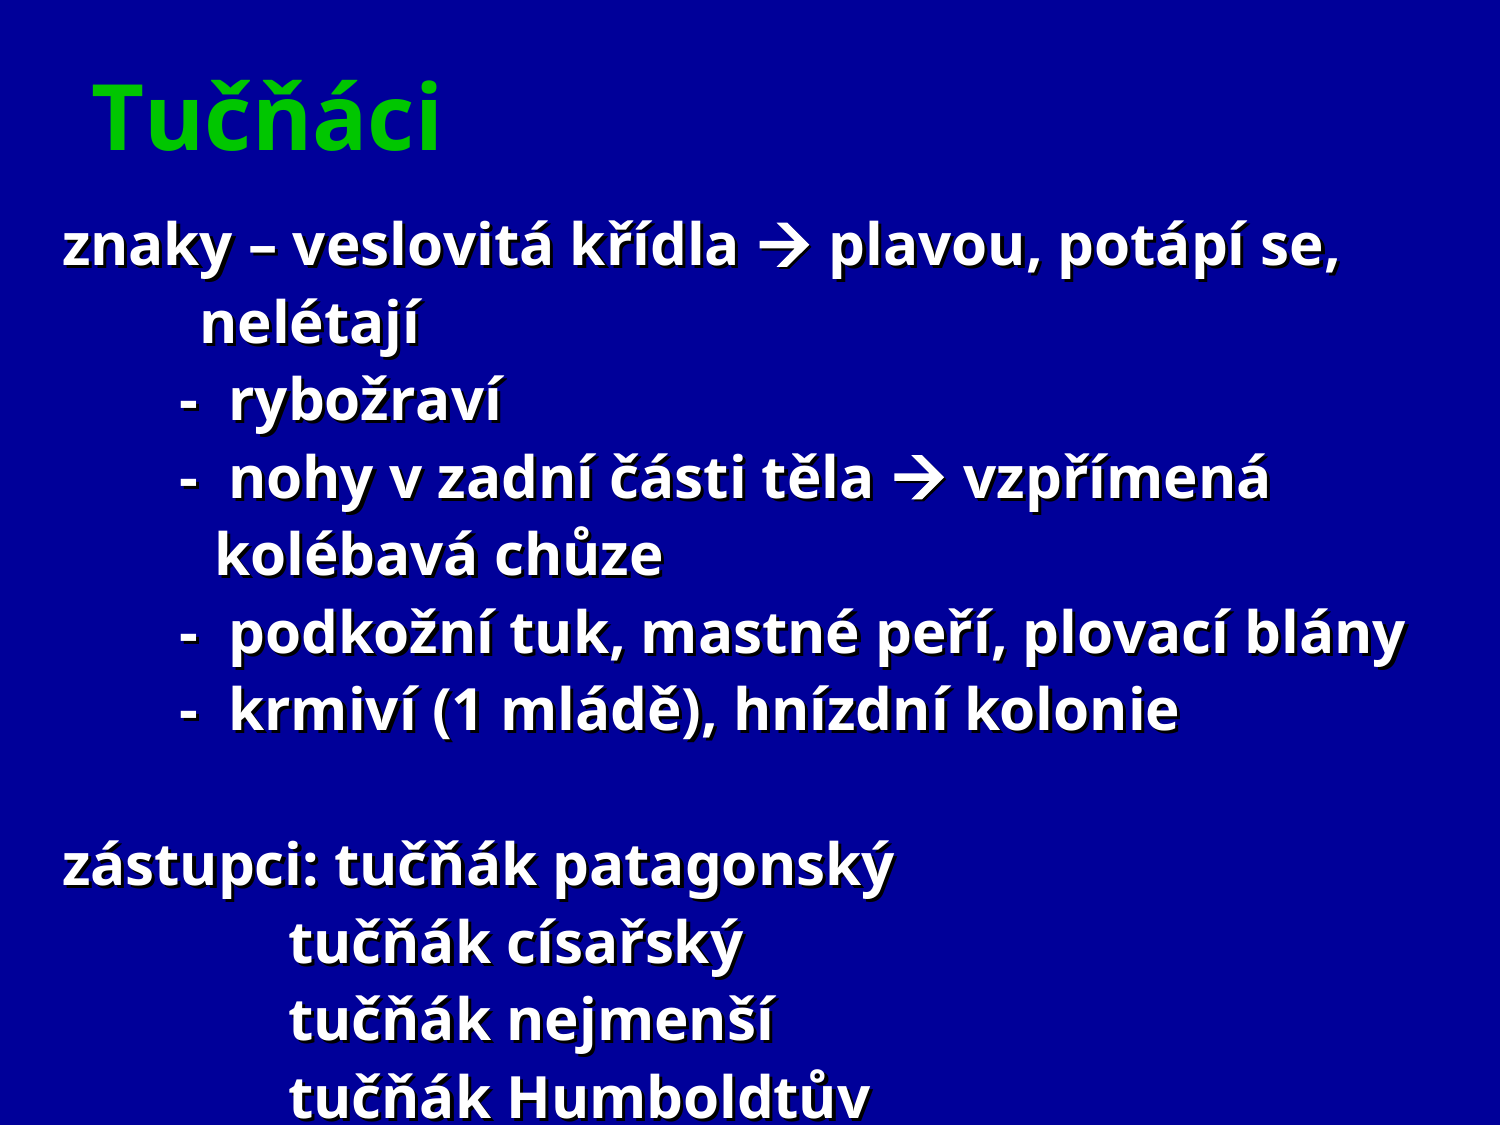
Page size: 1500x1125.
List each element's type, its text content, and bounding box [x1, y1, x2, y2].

list znaky – veslovitá křídla  plavou, potápí se, nelétají - rybožraví - nohy v zadní části těla  vzpřímená kolébavá chůze - podkožní tuk, mastné peří, plovací blány - krmiví (1 mládě), hnízdní kolonie zástupci: tučňák patagonský tučňák císařský tučňák nejmenší tučňák Humboldtův [47, 207, 1500, 1125]
title Tučňáci [76, 0, 1427, 207]
